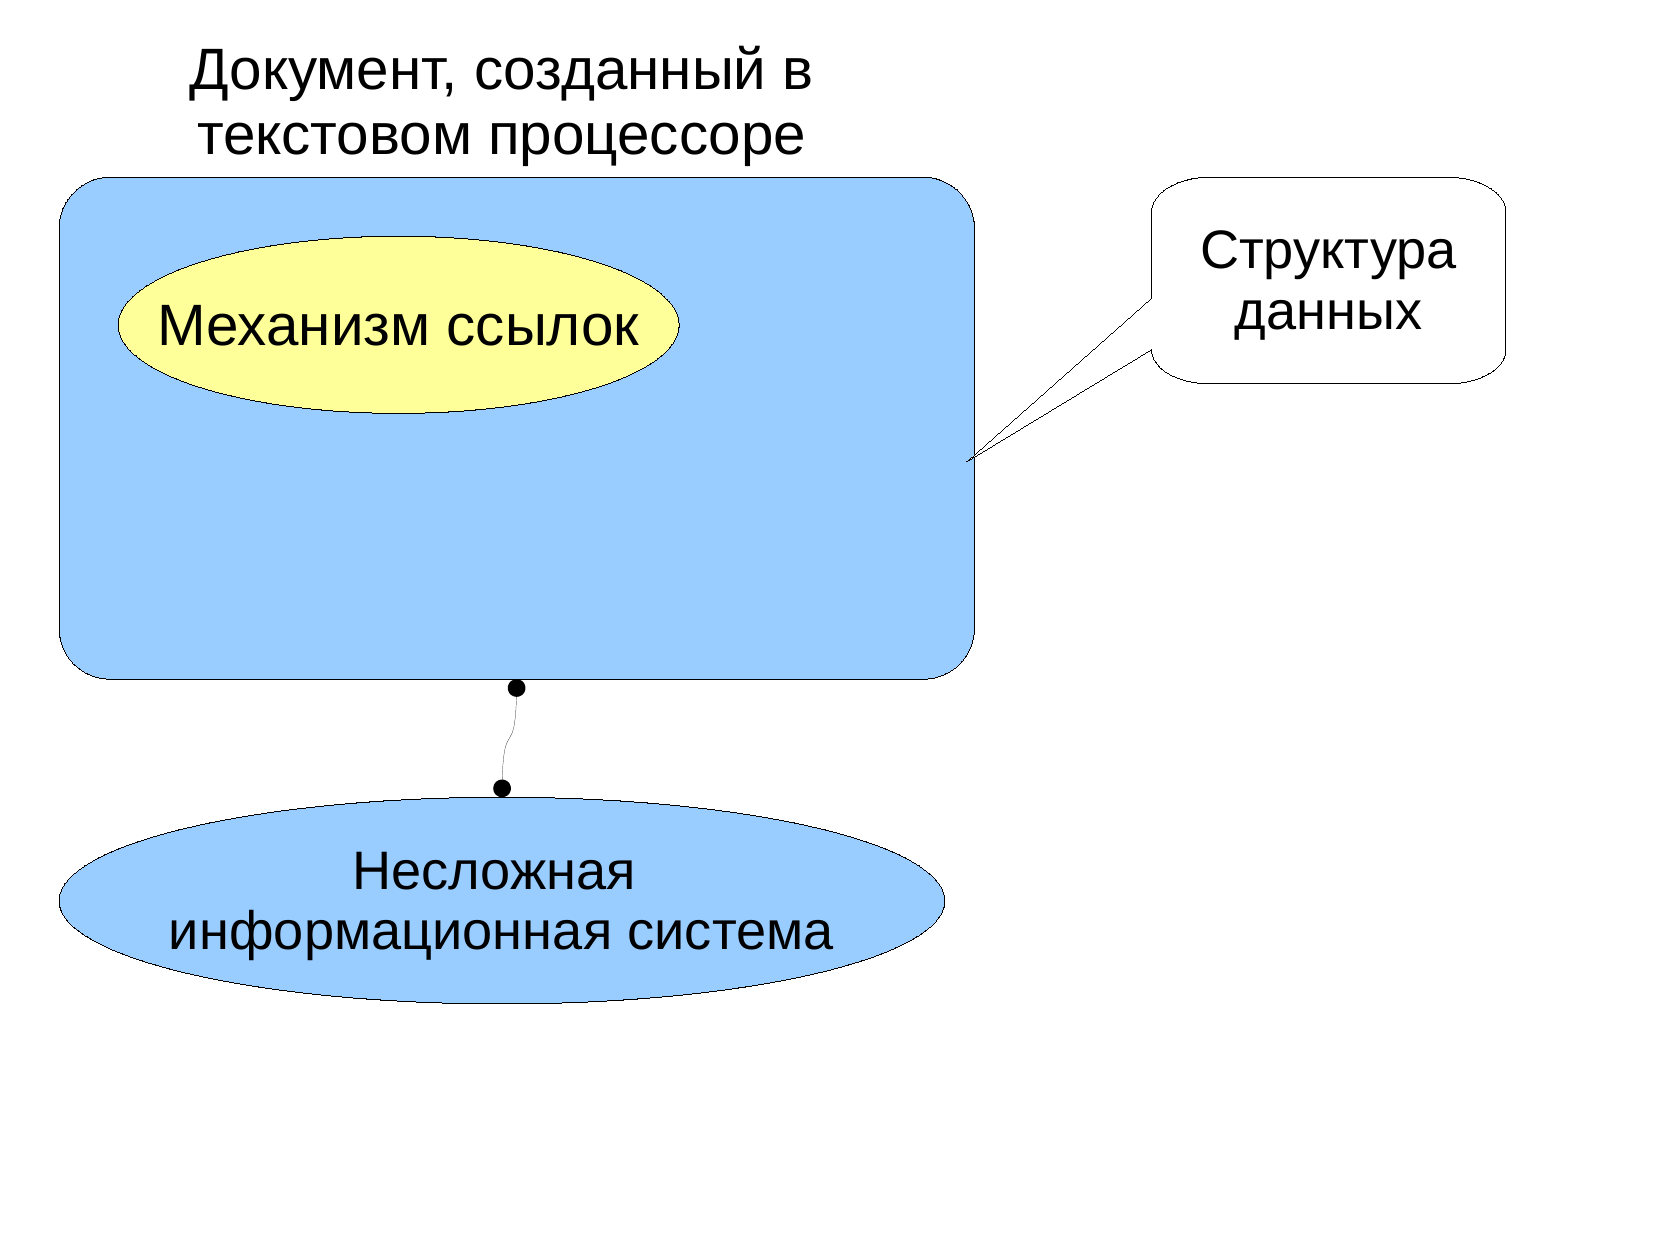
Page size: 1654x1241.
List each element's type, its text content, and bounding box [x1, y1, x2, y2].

text_box [59, 177, 975, 680]
text_box Механизм ссылок [118, 236, 680, 414]
text_box Несложная информационная система [59, 797, 945, 1004]
text_box Документ, созданный в текстовом процессоре [59, 29, 945, 174]
text_box Структура данных [966, 177, 1506, 462]
